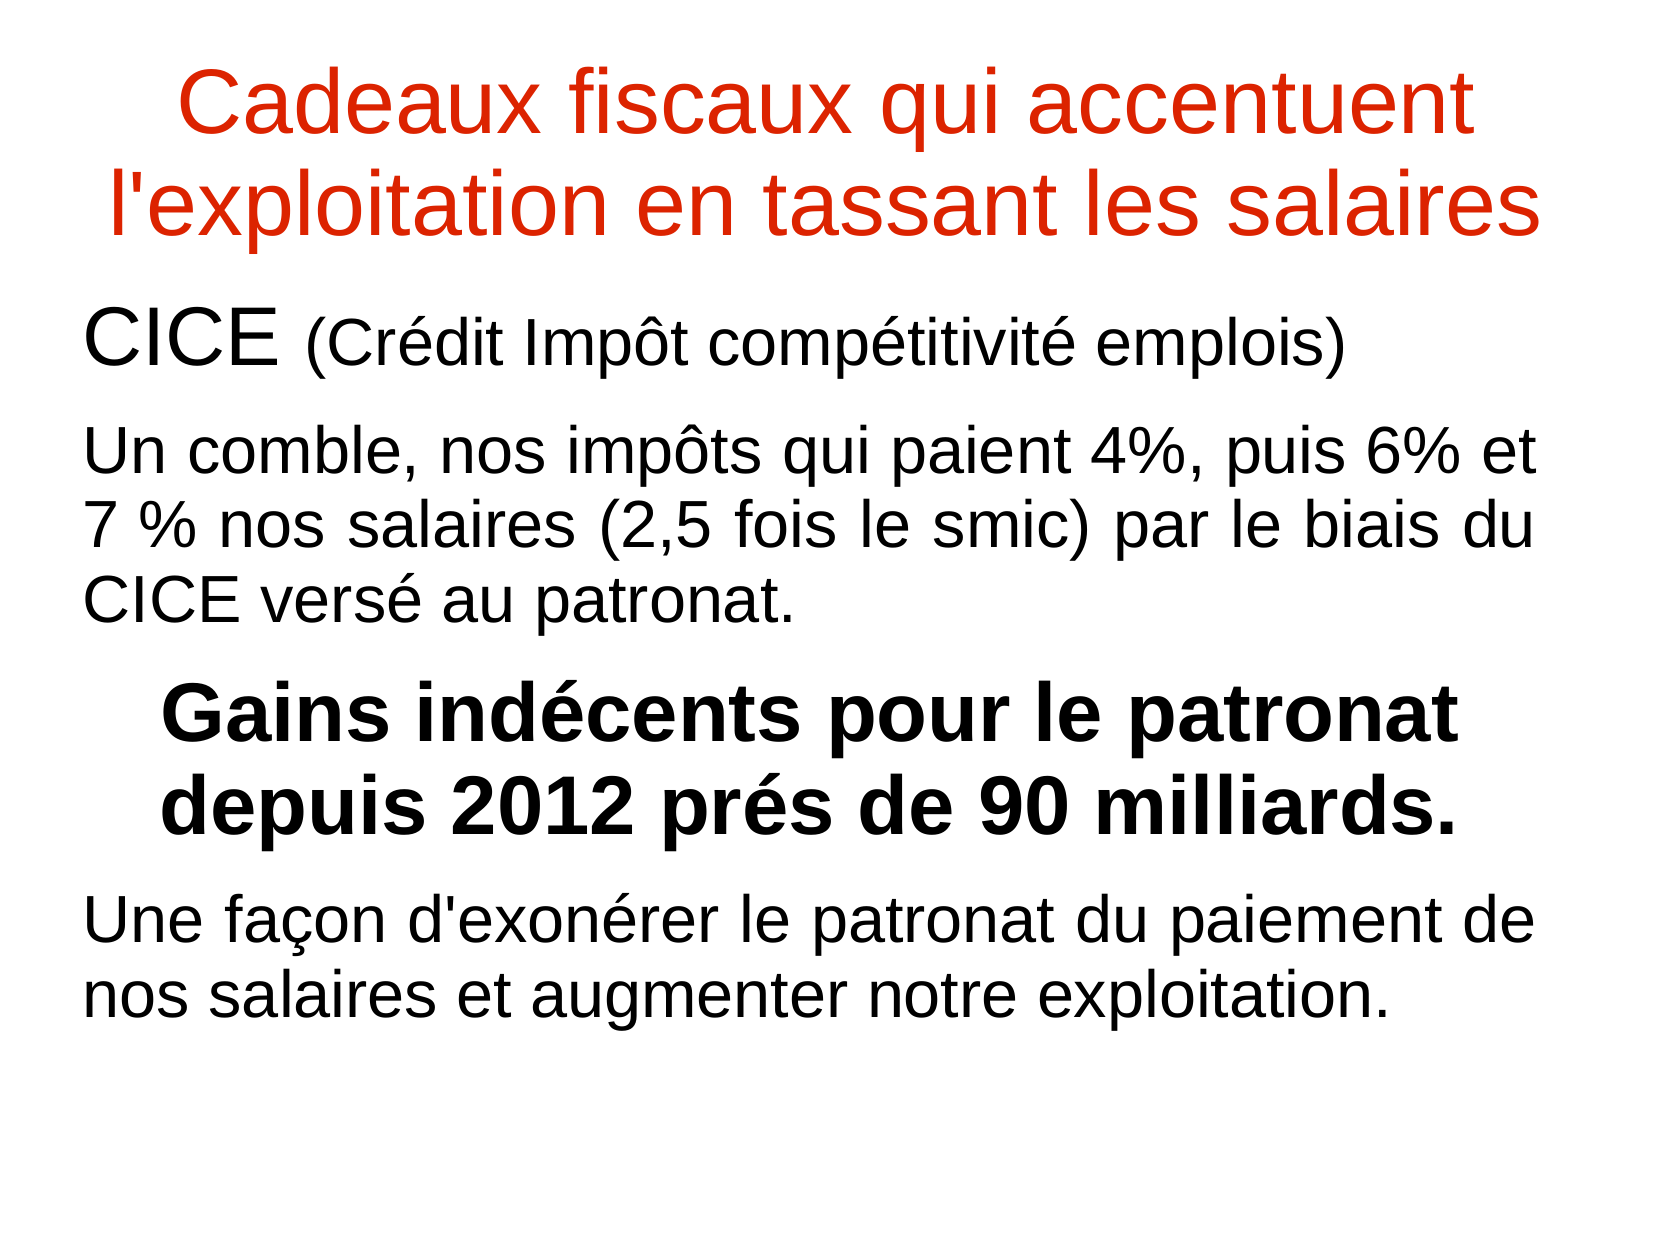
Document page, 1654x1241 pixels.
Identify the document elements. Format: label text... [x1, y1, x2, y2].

list CICE (Crédit Impôt compétitivité emplois) Un comble, nos impôts qui paient 4%, puis 6% et 7 % nos salaires (2,5 fois le smic) par le biais du CICE versé au patronat. Gains indécents pour le patronat depuis 2012 prés de 90 milliards. Une façon d'exonérer le patronat du paiement de nos salaires et augmenter notre exploitation. [82, 290, 1538, 1010]
title Cadeaux fiscaux qui accentuent l'exploitation en tassant les salaires [82, 49, 1571, 257]
